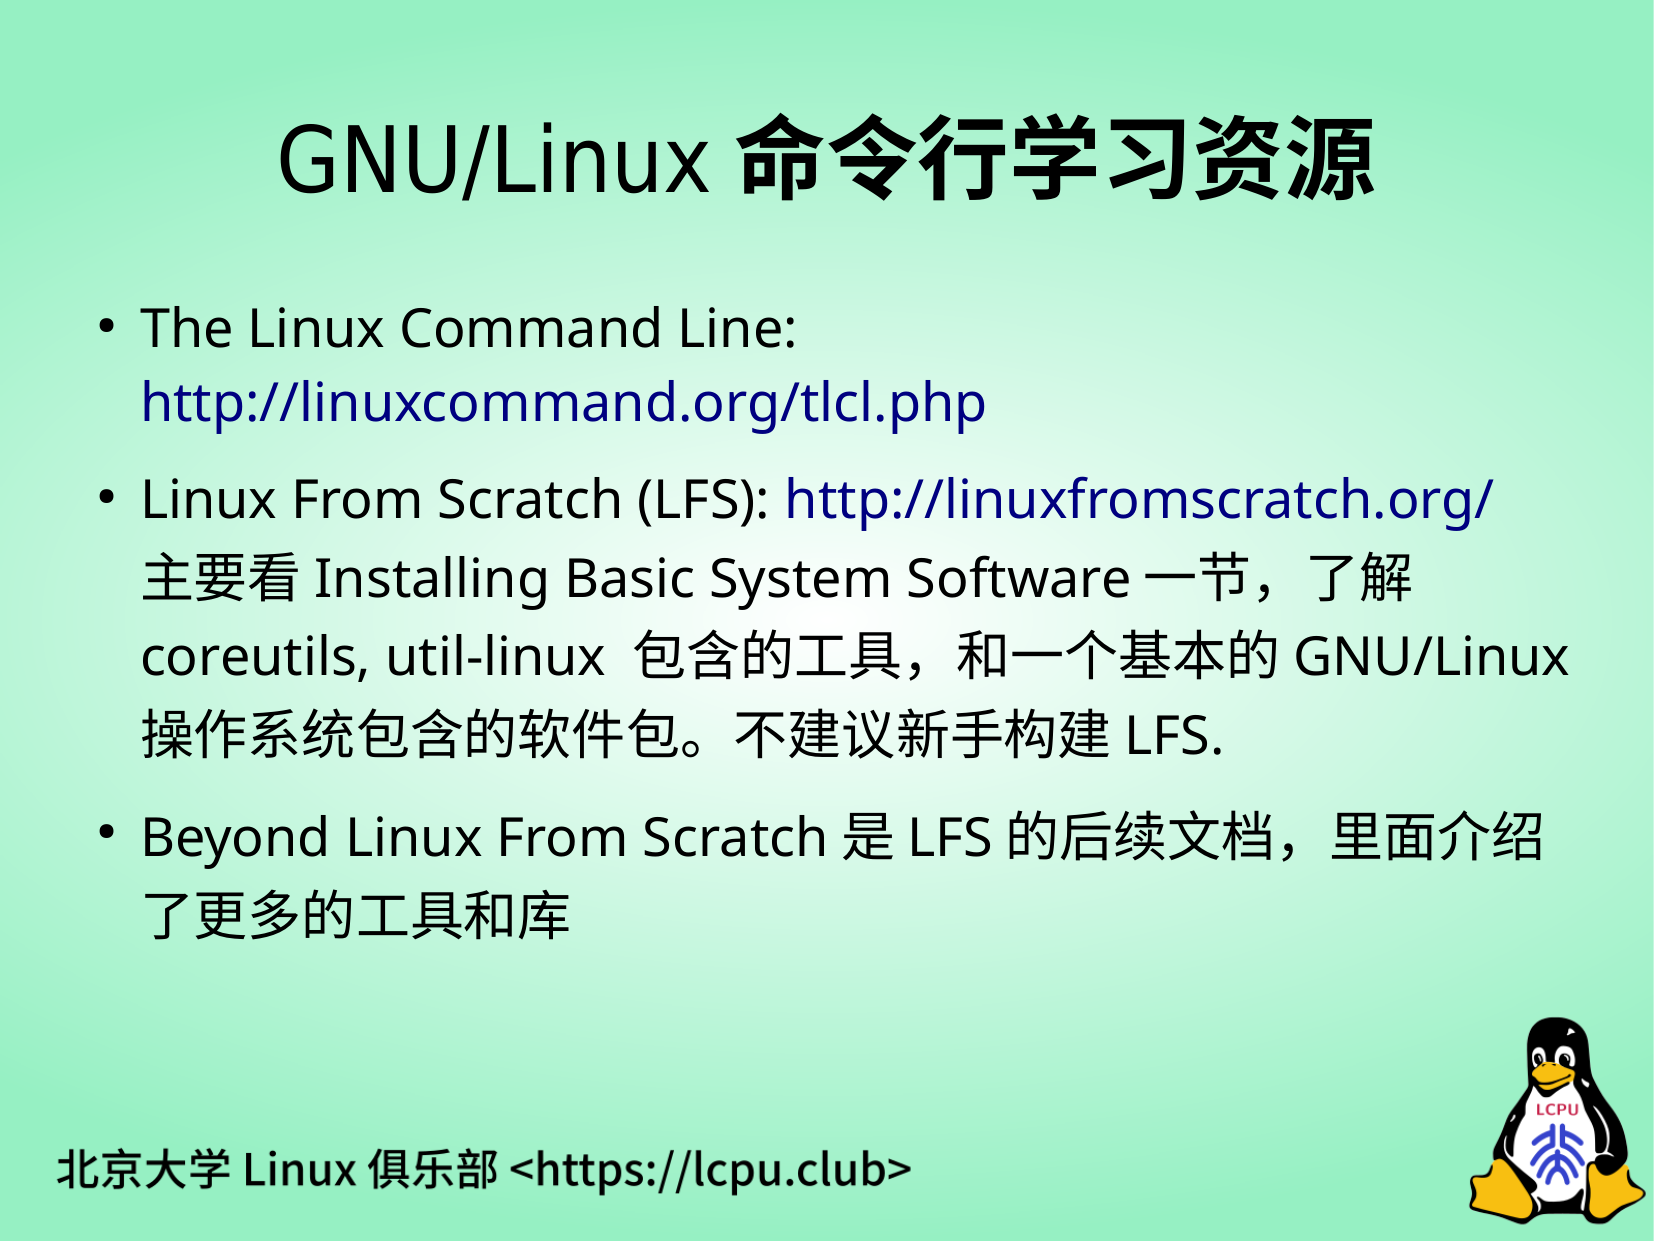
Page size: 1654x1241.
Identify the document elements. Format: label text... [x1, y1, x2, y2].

title GNU/Linux命令行学习资源 [82, 49, 1571, 257]
list The Linux Command Line: http://linuxcommand.org/tlcl.php Linux From Scratch (LFS): http://linuxfromscratch.org/ 主要看Installing Basic System Software一节，了解 coreutils, util-linux 包含的工具，和一个基本的GNU/Linux操作系统包含的软件包。不建议新手构建LFS. Beyond Linux From Scratch是LFS的后续文档，里面介绍了更多的工具和库 [82, 290, 1571, 1010]
picture [0, 0, 1654, 1241]
